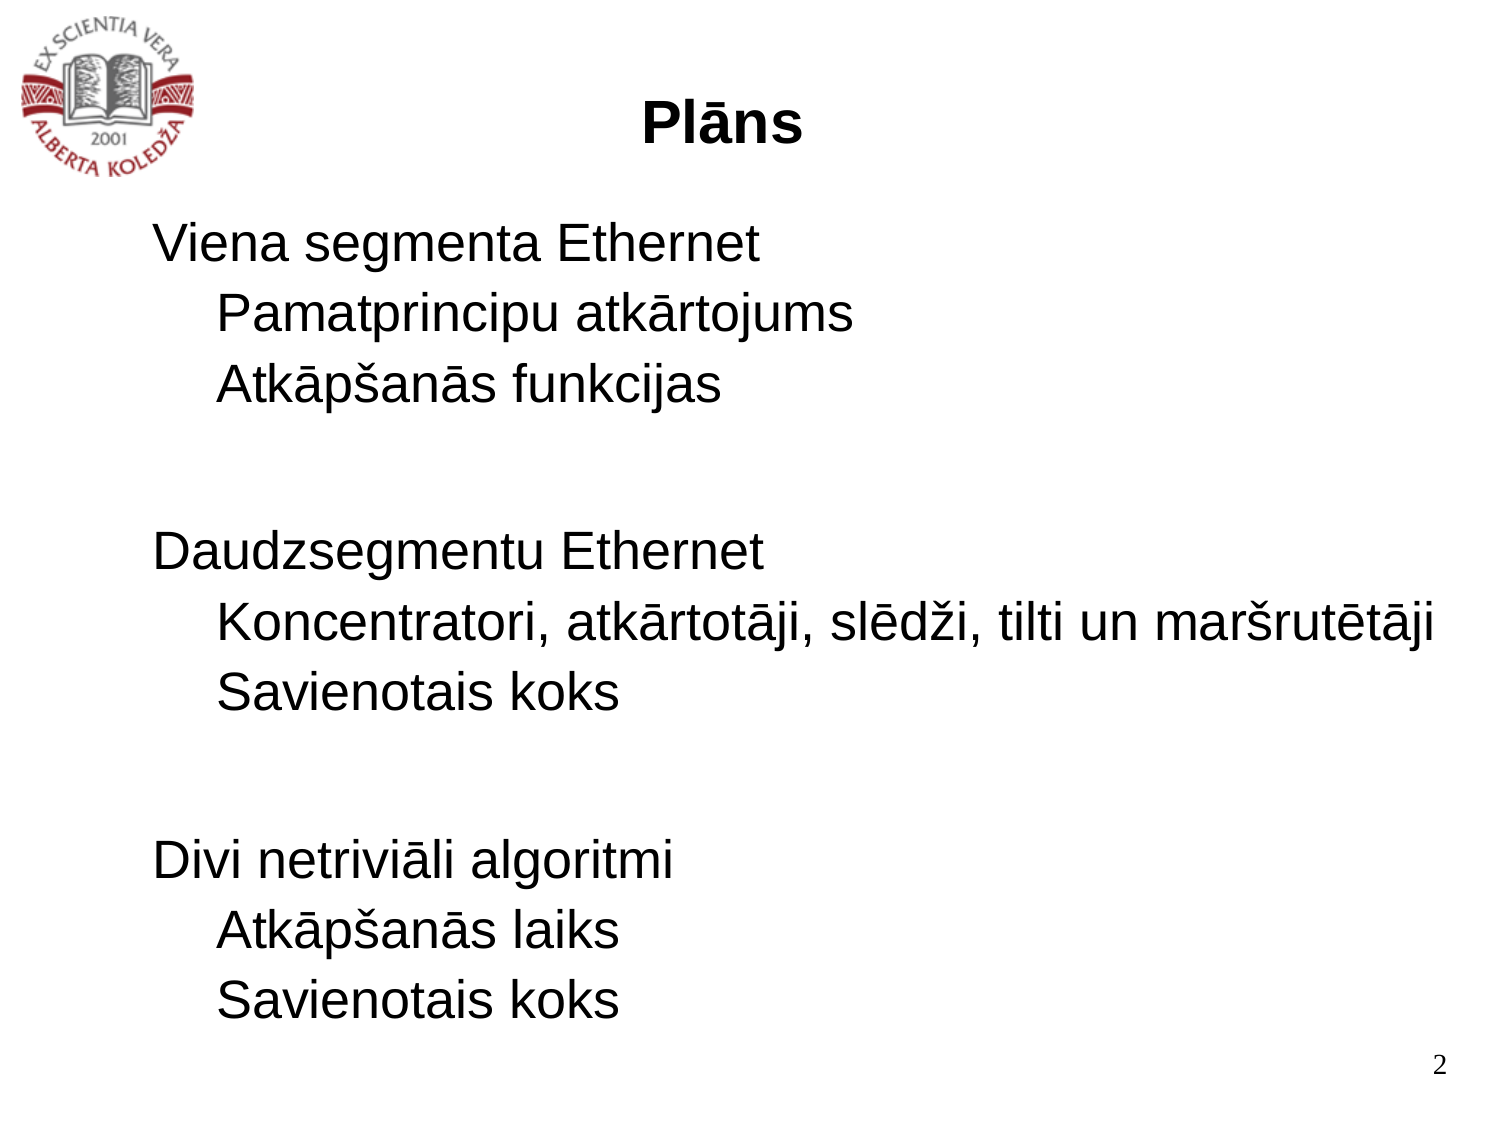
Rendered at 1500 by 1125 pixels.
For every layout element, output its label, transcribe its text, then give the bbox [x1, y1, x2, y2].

list Viena segmenta Ethernet Pamatprincipu atkārtojums Atkāpšanās funkcijas Daudzsegmentu Ethernet Koncentratori, atkārtotāji, slēdži, tilti un maršrutētāji Savienotais koks Divi netriviāli algoritmi Atkāpšanās laiks Savienotais koks [74, 200, 1463, 1101]
text_box <skaitlis> [1312, 1037, 1463, 1101]
title Plāns [50, 62, 1374, 175]
picture [21, 16, 194, 177]
